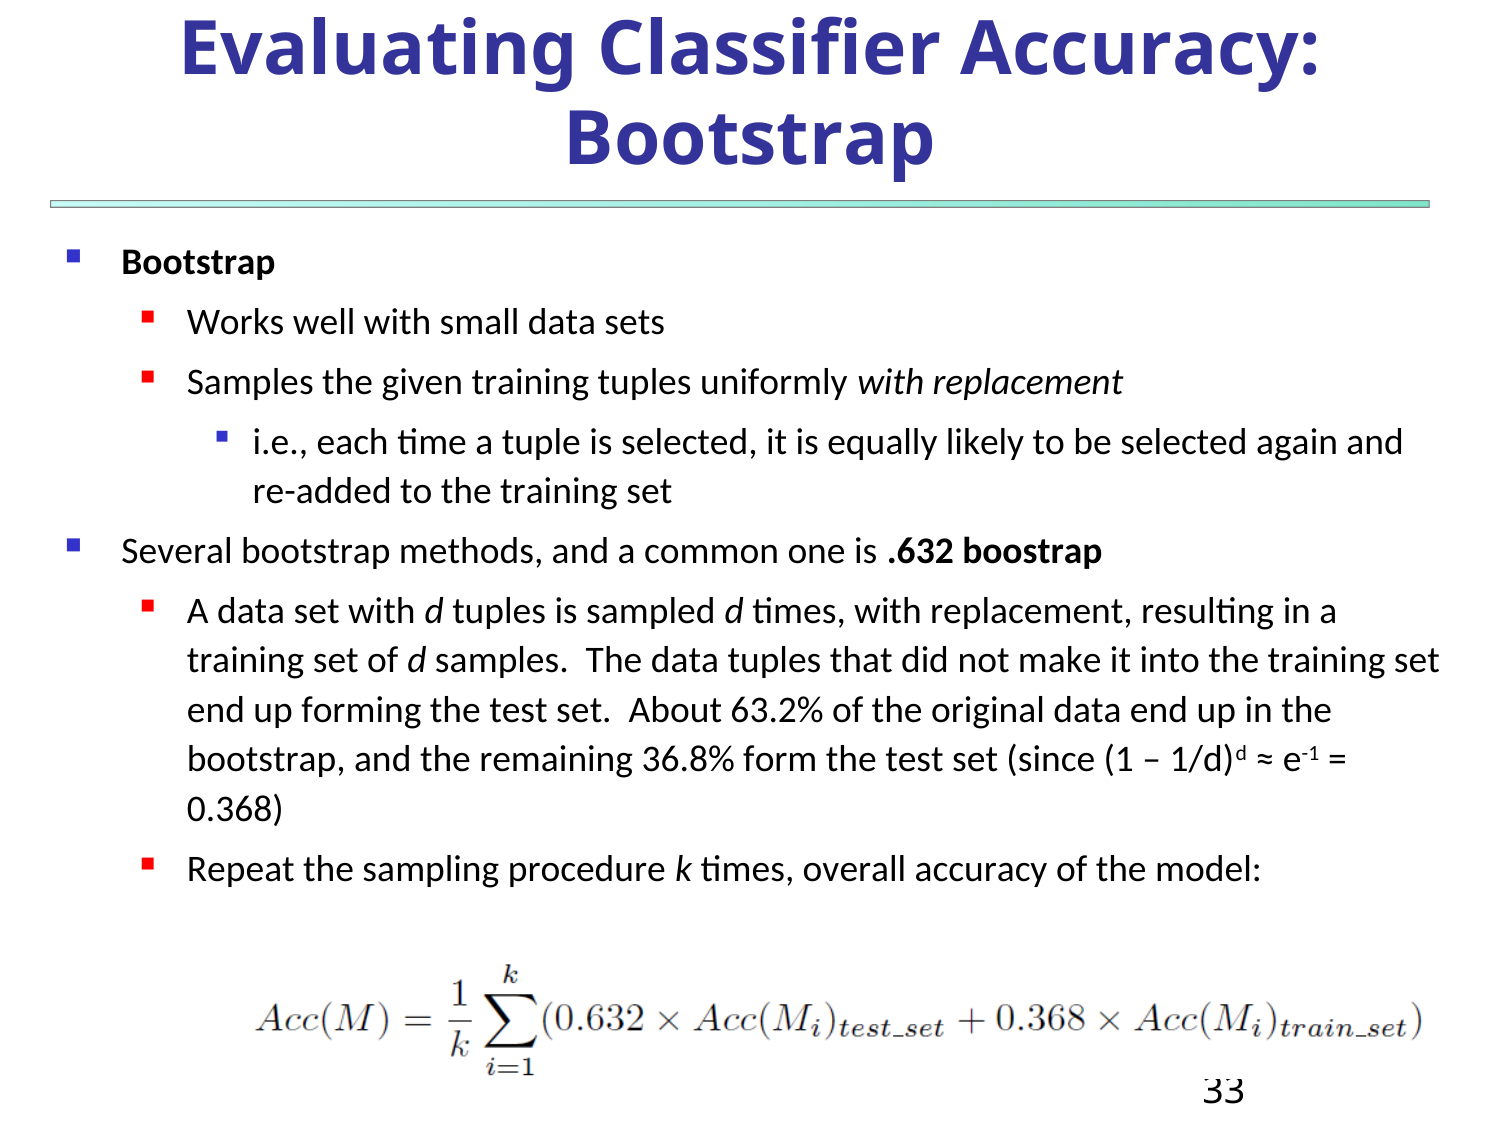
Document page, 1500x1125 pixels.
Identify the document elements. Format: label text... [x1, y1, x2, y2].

picture [249, 962, 1426, 1079]
list Bootstrap Works well with small data sets Samples the given training tuples uniformly with replacement i.e., each time a tuple is selected, it is equally likely to be selected again and re-added to the training set Several bootstrap methods, and a common one is .632 boostrap A data set with d tuples is sampled d times, with replacement, resulting in a training set of d samples. The data tuples that did not make it into the training set end up forming the test set. About 63.2% of the original data end up in the bootstrap, and the remaining 36.8% form the test set (since (1 – 1/d)d ≈ e-1 = 0.368) Repeat the sampling procedure k times, overall accuracy of the model: [50, 224, 1463, 1063]
text_box <number> [1187, 1062, 1500, 1125]
title Evaluating Classifier Accuracy: Bootstrap [0, 0, 1500, 187]
